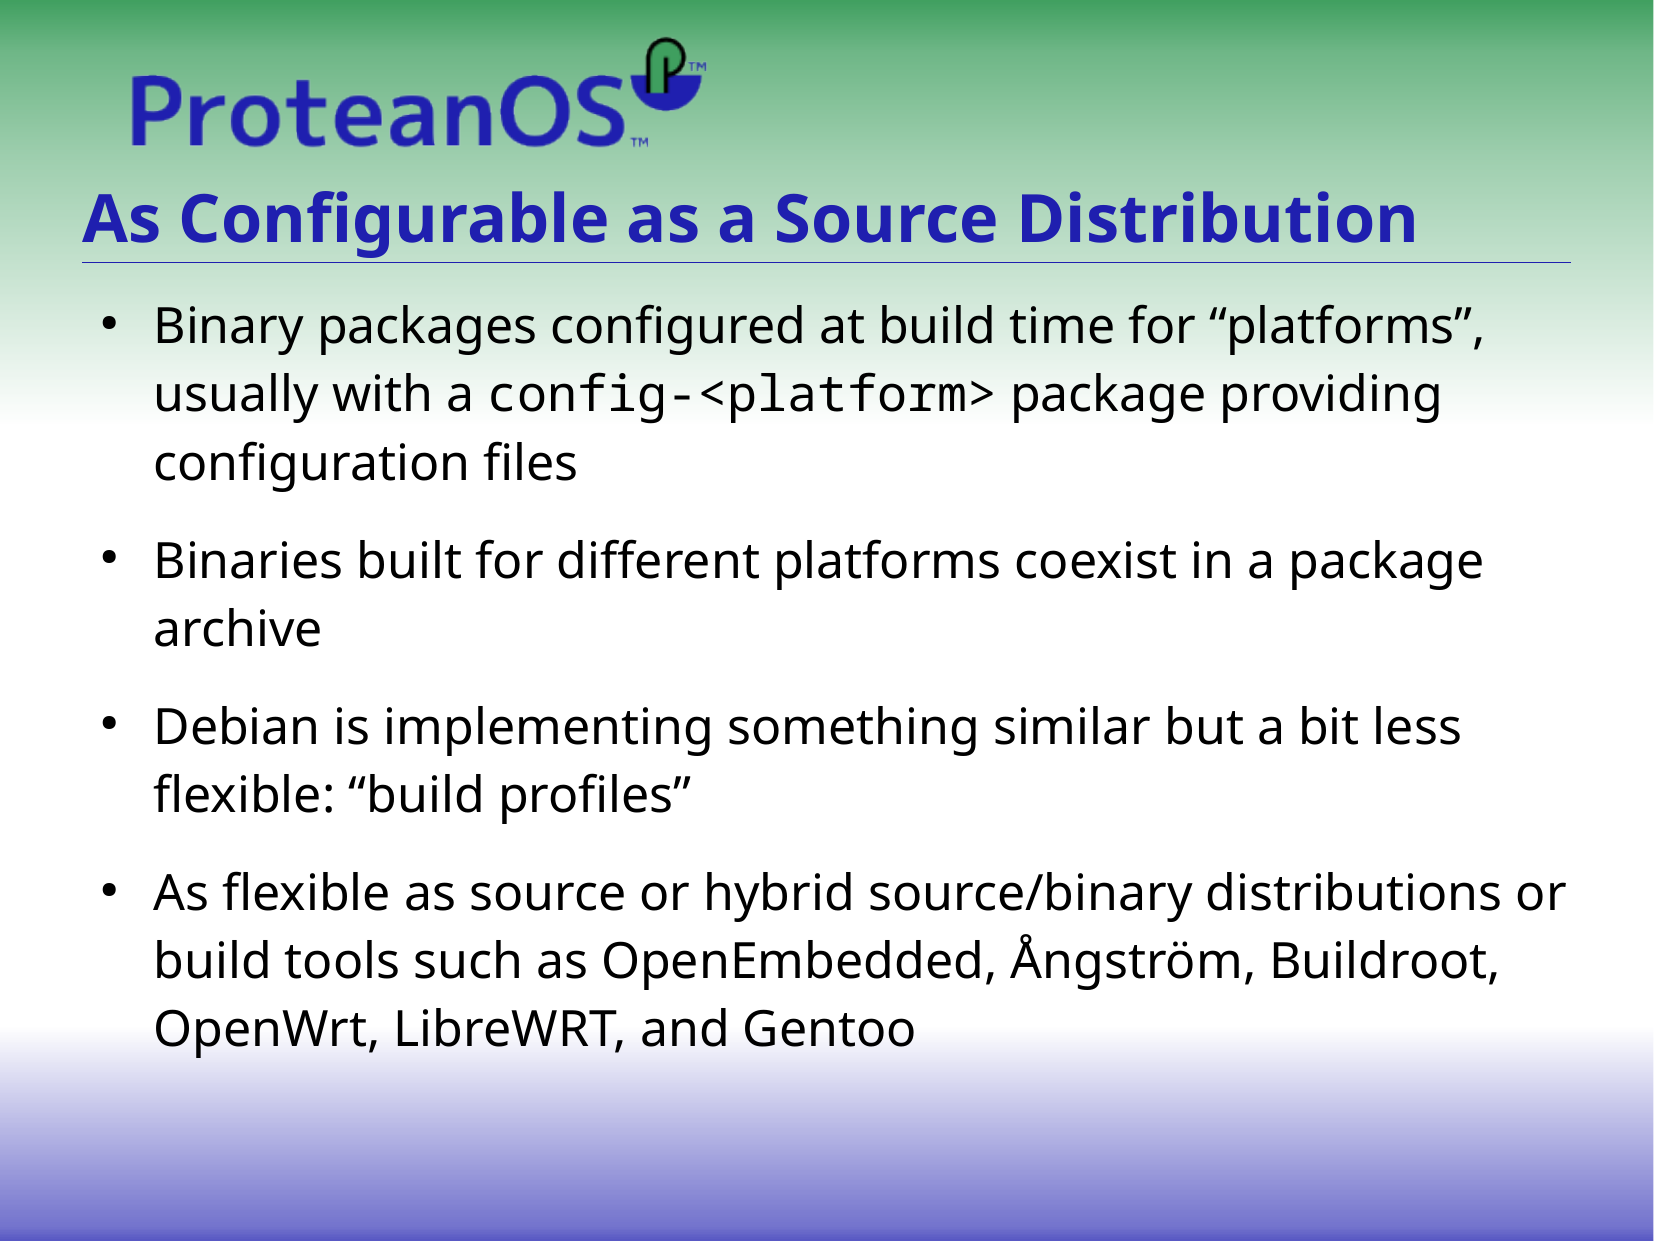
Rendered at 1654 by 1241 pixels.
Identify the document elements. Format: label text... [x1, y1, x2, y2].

picture [0, 0, 1654, 426]
title As Configurable as a Source Distribution [82, 150, 1571, 263]
list Binary packages configured at build time for “platforms”, usually with a config-<platform> package providing configuration files Binaries built for different platforms coexist in a package archive Debian is implementing something similar but a bit less flexible: “build profiles” As flexible as source or hybrid source/binary distributions or build tools such as OpenEmbedded, Ångström, Buildroot, OpenWrt, LibreWRT, and Gentoo [82, 290, 1571, 1077]
picture [0, 1027, 1654, 1241]
